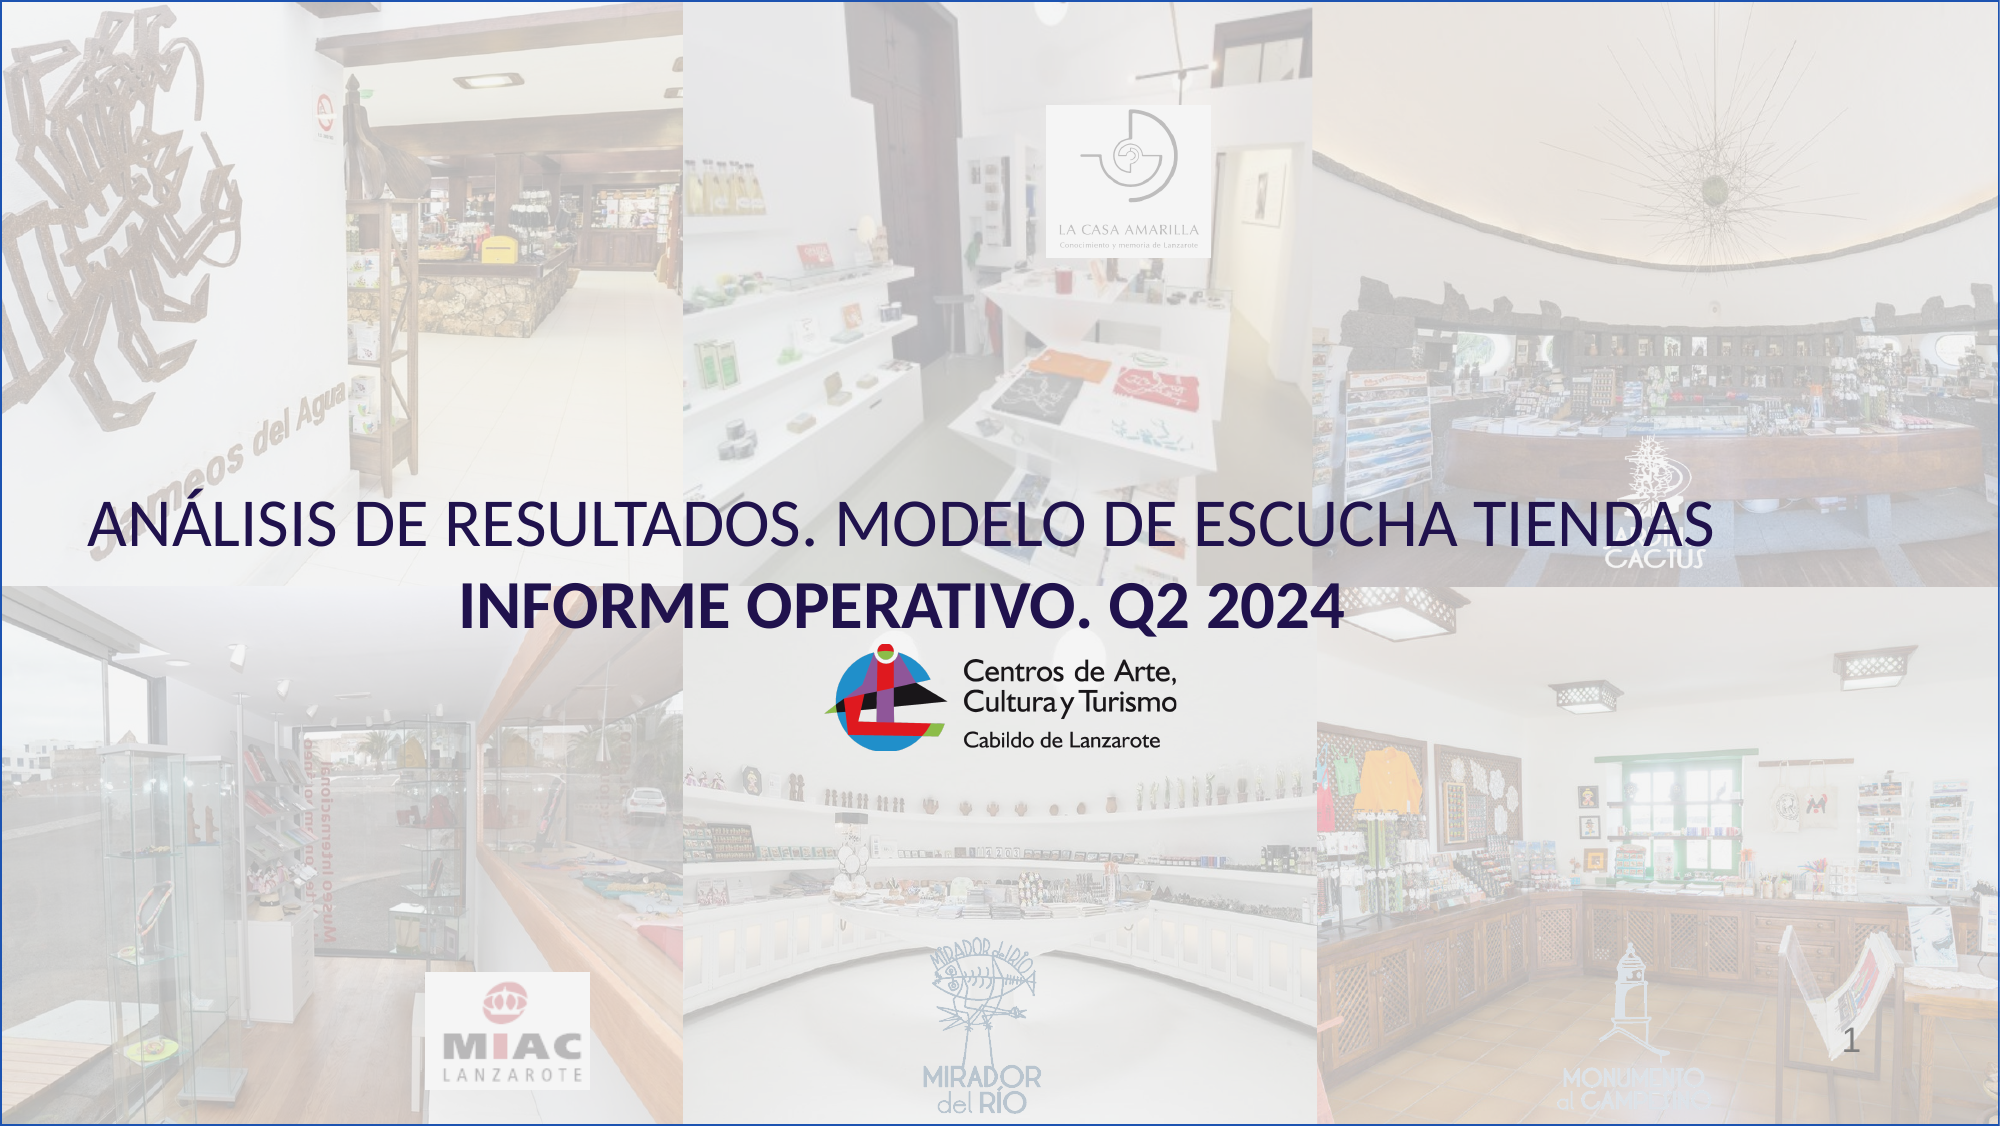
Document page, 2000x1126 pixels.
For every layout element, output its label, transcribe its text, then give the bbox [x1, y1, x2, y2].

picture [824, 644, 1177, 751]
text_box Análisis de Resultados. Modelo de Escucha Tiendas Informe Operativo. Q2 2024 [0, 468, 1847, 737]
text_box [0, 0, 2000, 1126]
slide_number <number> [1412, 1008, 1880, 1069]
